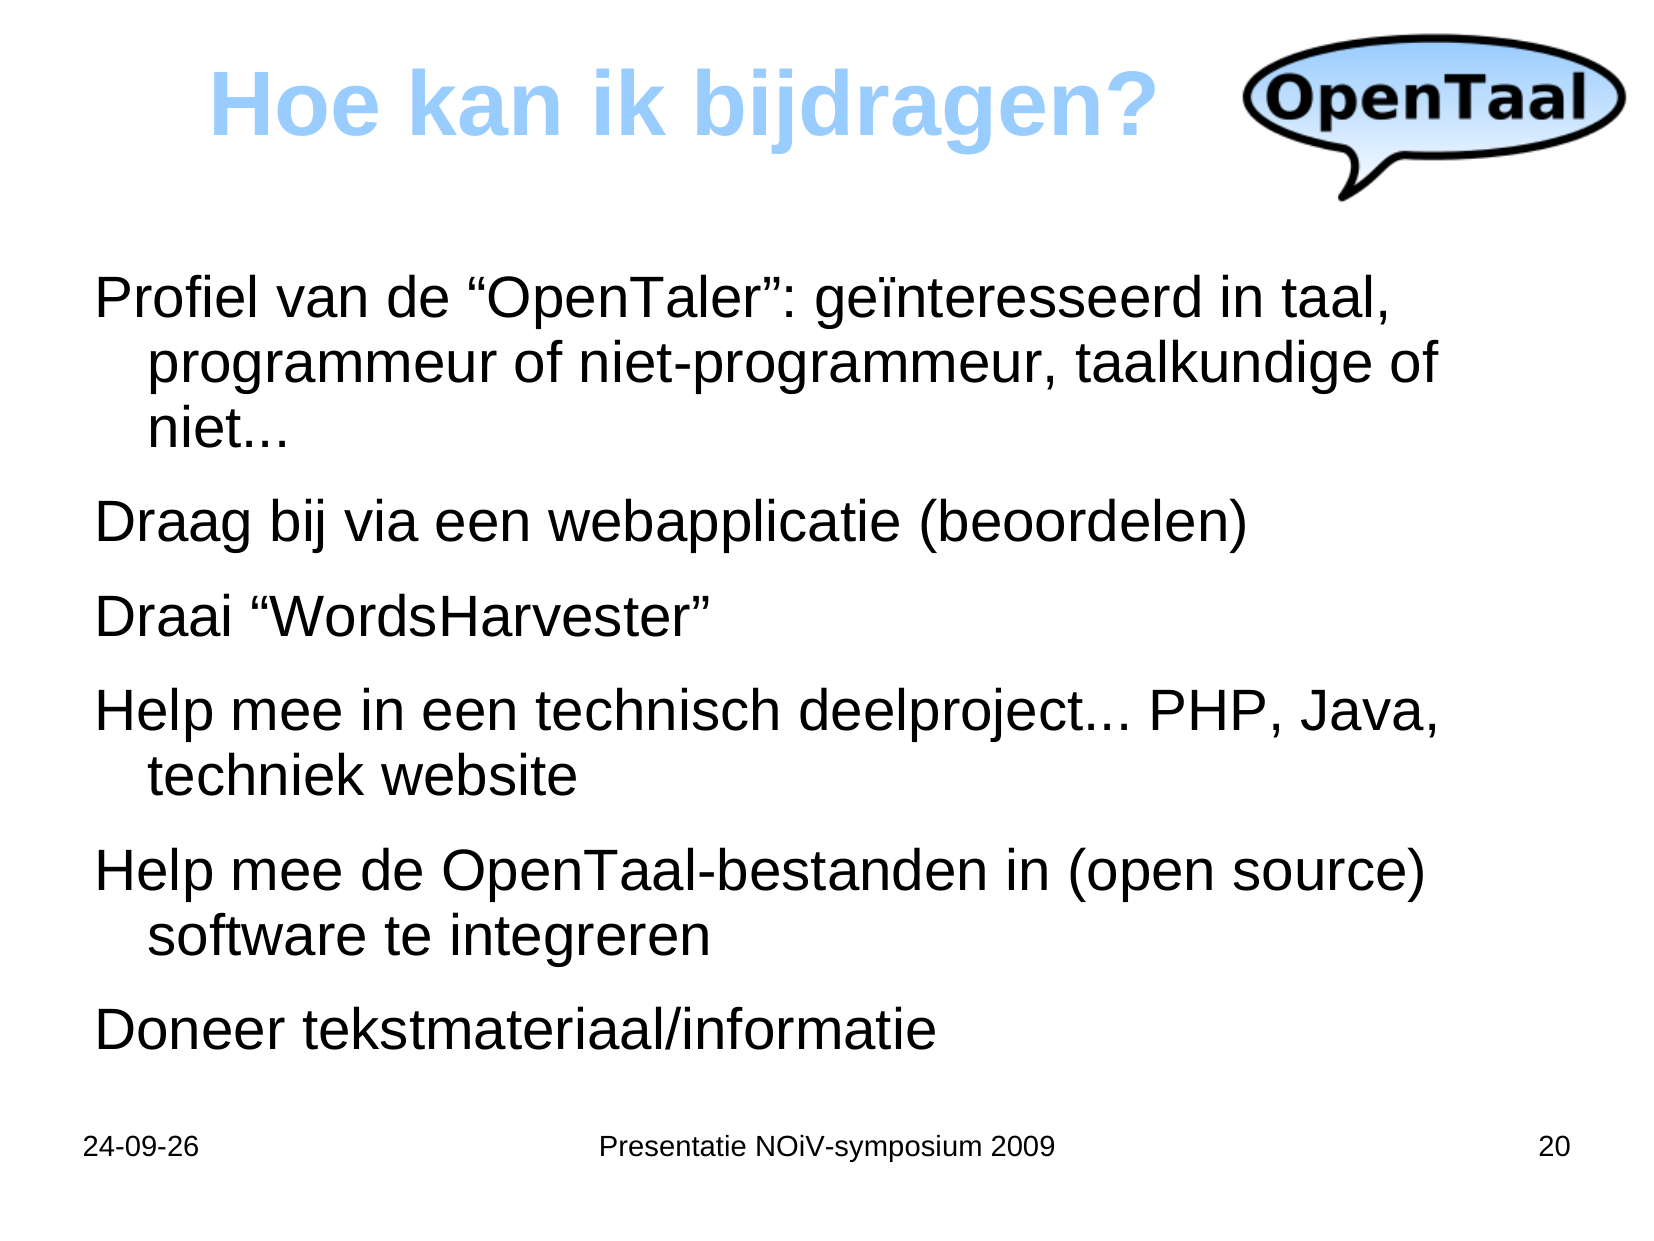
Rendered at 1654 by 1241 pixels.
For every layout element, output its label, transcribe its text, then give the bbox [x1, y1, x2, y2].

picture [1430, 29, 1631, 206]
list Profiel van de “OpenTaler”: geïnteresseerd in taal, programmeur of niet-programmeur, taalkundige of niet... Draag bij via een webapplicatie (beoordelen) Draai “WordsHarvester” Help mee in een technisch deelproject... PHP, Java, techniek website Help mee de OpenTaal-bestanden in (open source) software te integreren Doneer tekstmateriaal/informatie [76, 264, 1565, 1123]
title Hoe kan ik bijdragen? [0, 0, 1430, 208]
